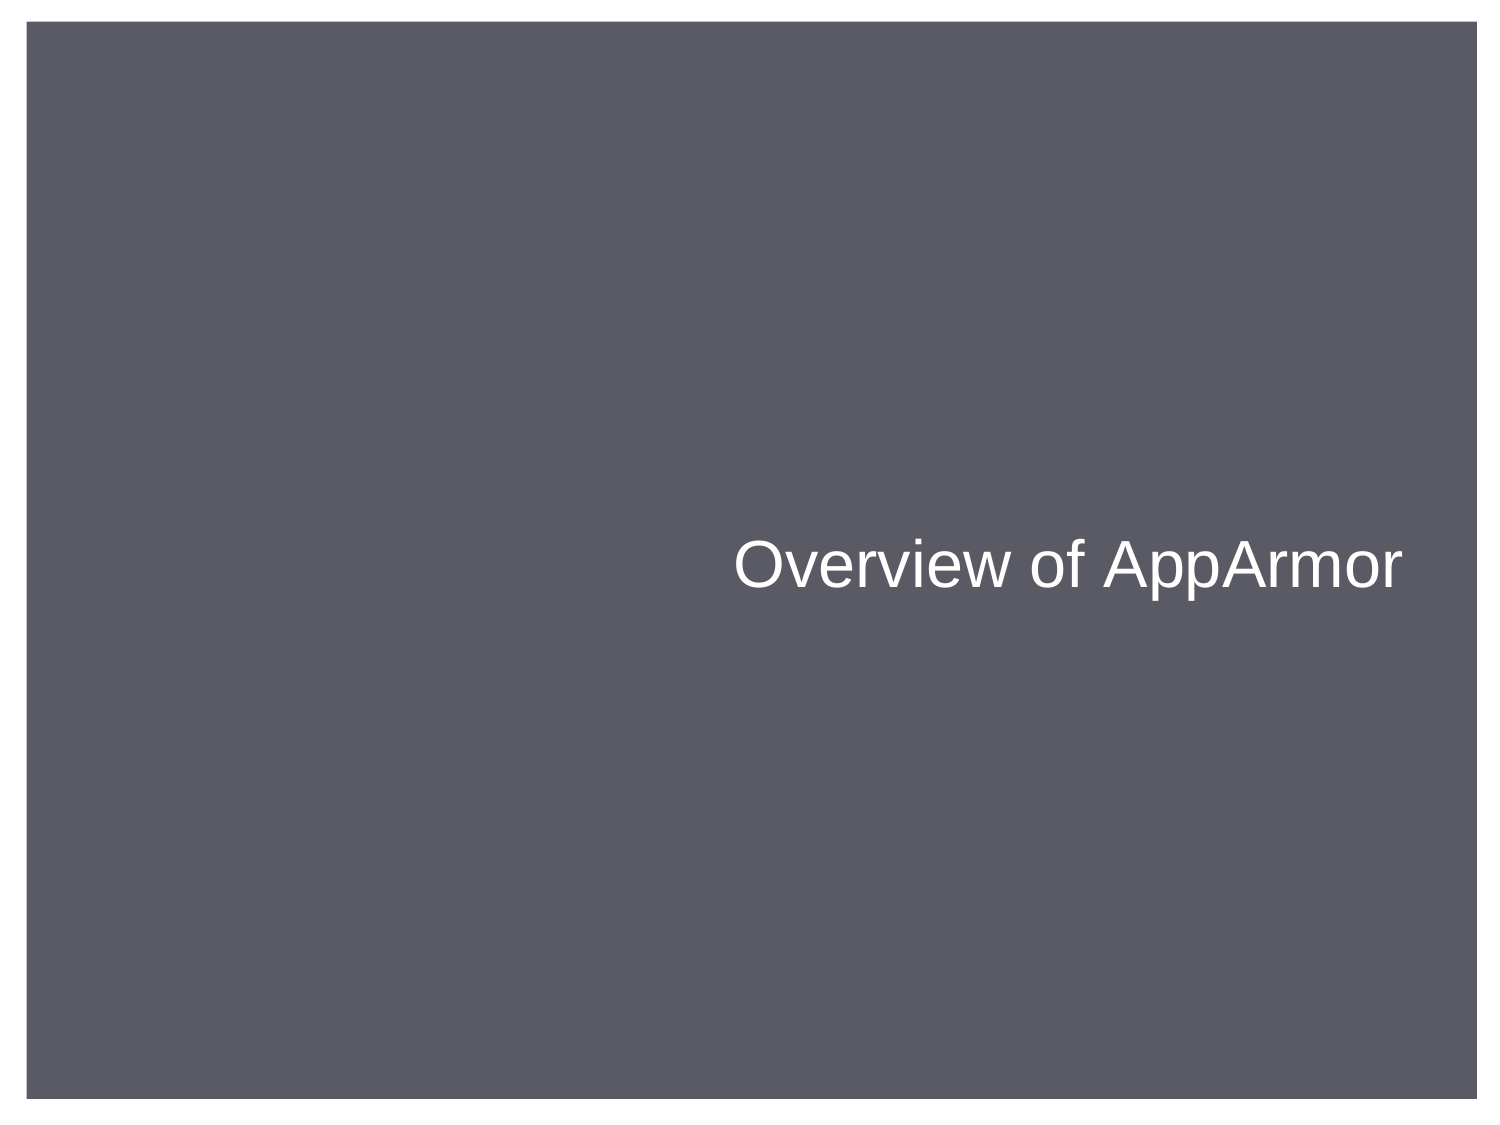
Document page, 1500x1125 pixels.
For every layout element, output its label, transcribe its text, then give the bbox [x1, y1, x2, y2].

title Overview of AppArmor [54, 468, 1405, 656]
